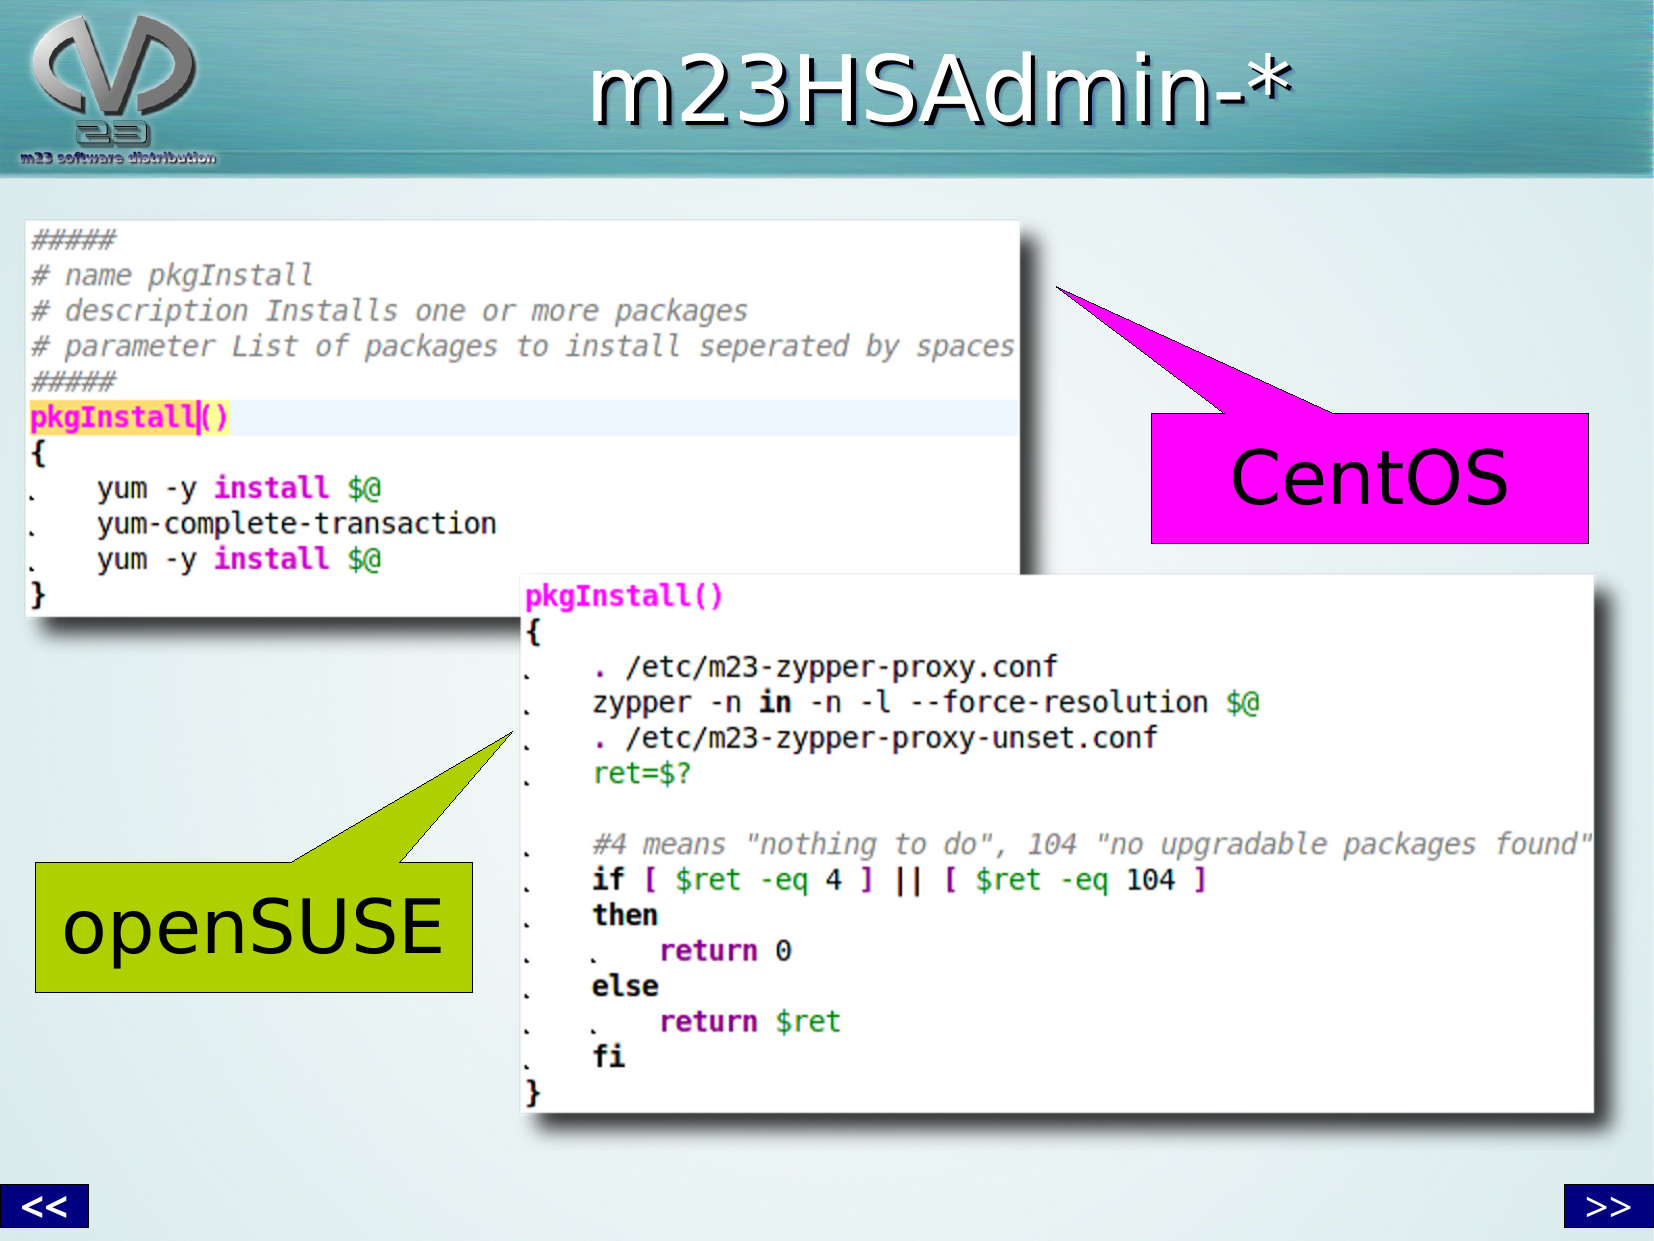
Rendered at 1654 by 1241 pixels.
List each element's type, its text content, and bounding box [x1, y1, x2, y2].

picture [0, 0, 1654, 1241]
text_box openSUSE [35, 735, 506, 993]
text_box CentOS [1068, 292, 1589, 544]
title m23HSAdmin-* [224, 2, 1654, 178]
